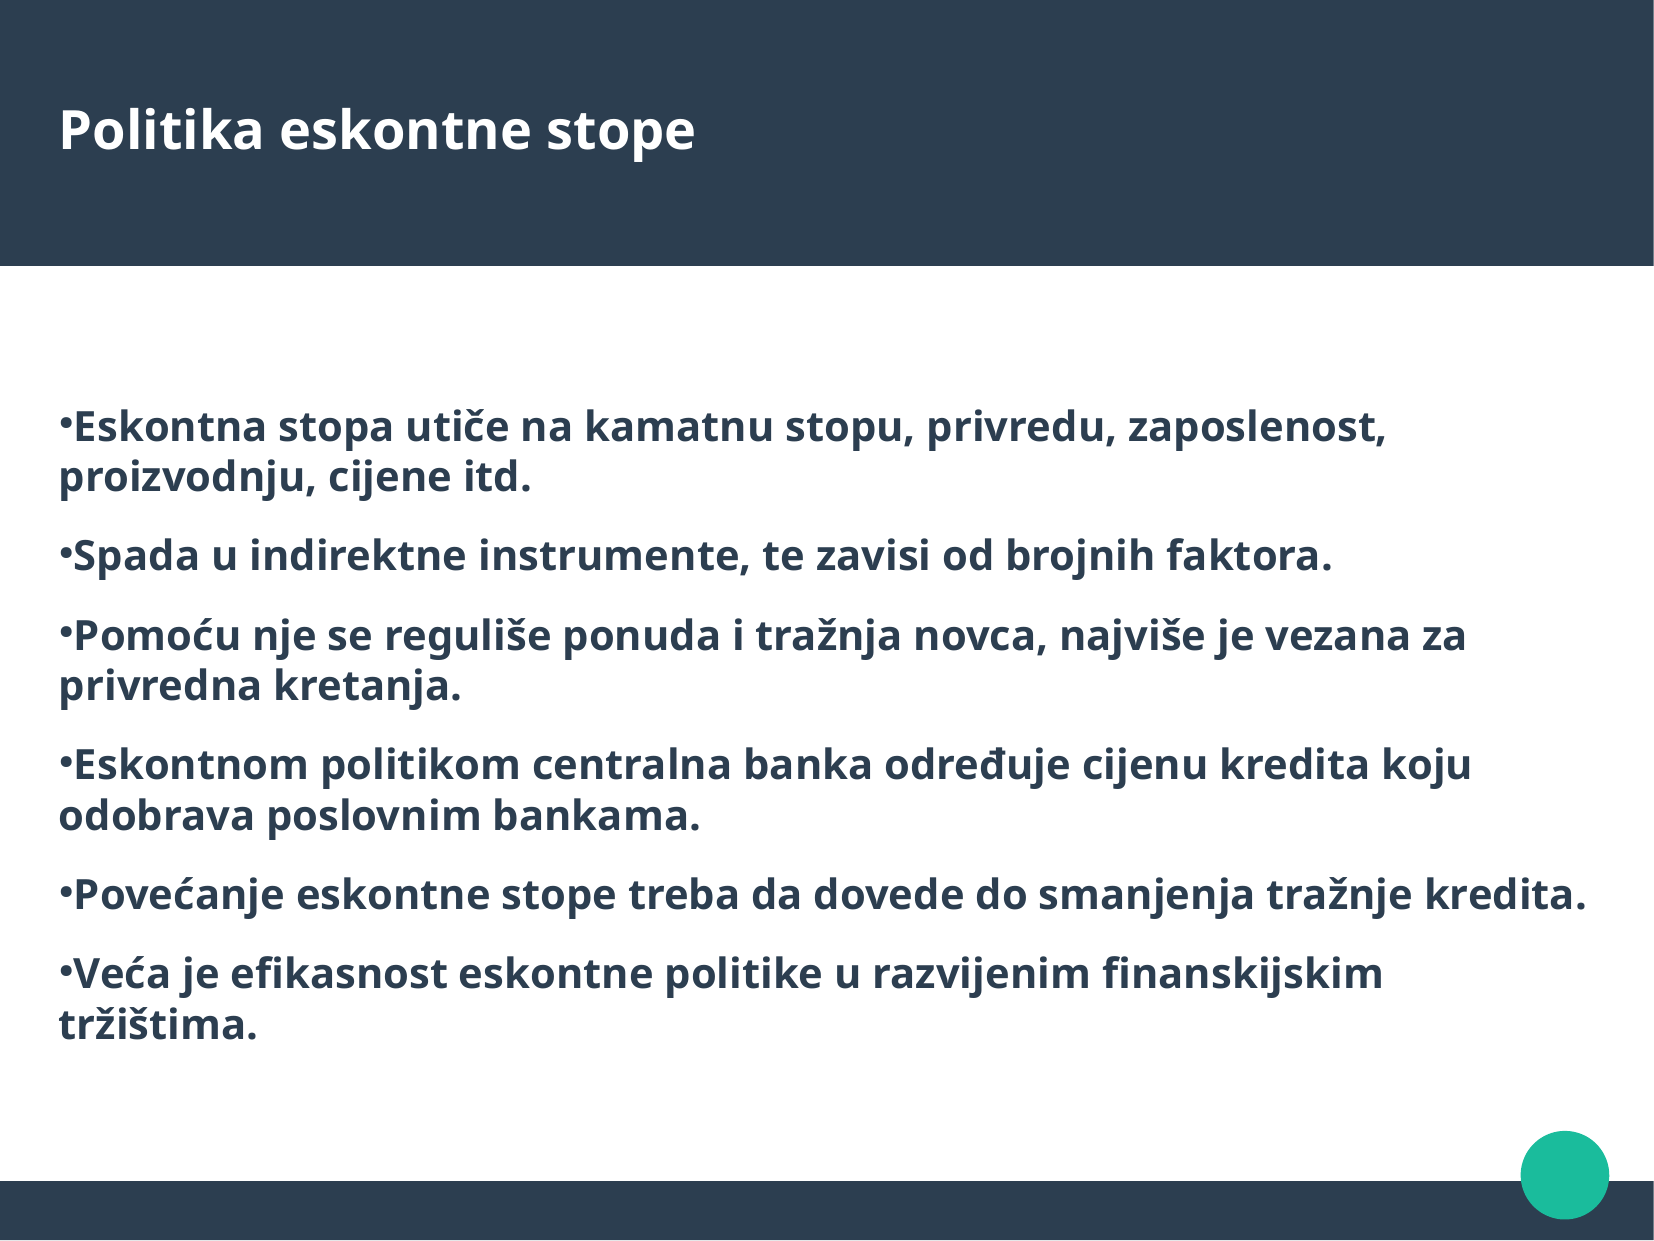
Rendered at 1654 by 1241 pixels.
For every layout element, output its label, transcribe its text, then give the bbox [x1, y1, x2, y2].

title Politika eskontne stope [59, 49, 1595, 207]
list Eskontna stopa utiče na kamatnu stopu, privredu, zaposlenost, proizvodnju, cijene itd. Spada u indirektne instrumente, te zavisi od brojnih faktora. Pomoću nje se reguliše ponuda i tražnja novca, najviše je vezana za privredna kretanja. Eskontnom politikom centralna banka određuje cijenu kredita koju odobrava poslovnim bankama. Povećanje eskontne stope treba da dovede do smanjenja tražnje kredita. Veća je efikasnost eskontne politike u razvijenim finanskijskim tržištima. [59, 324, 1595, 1152]
